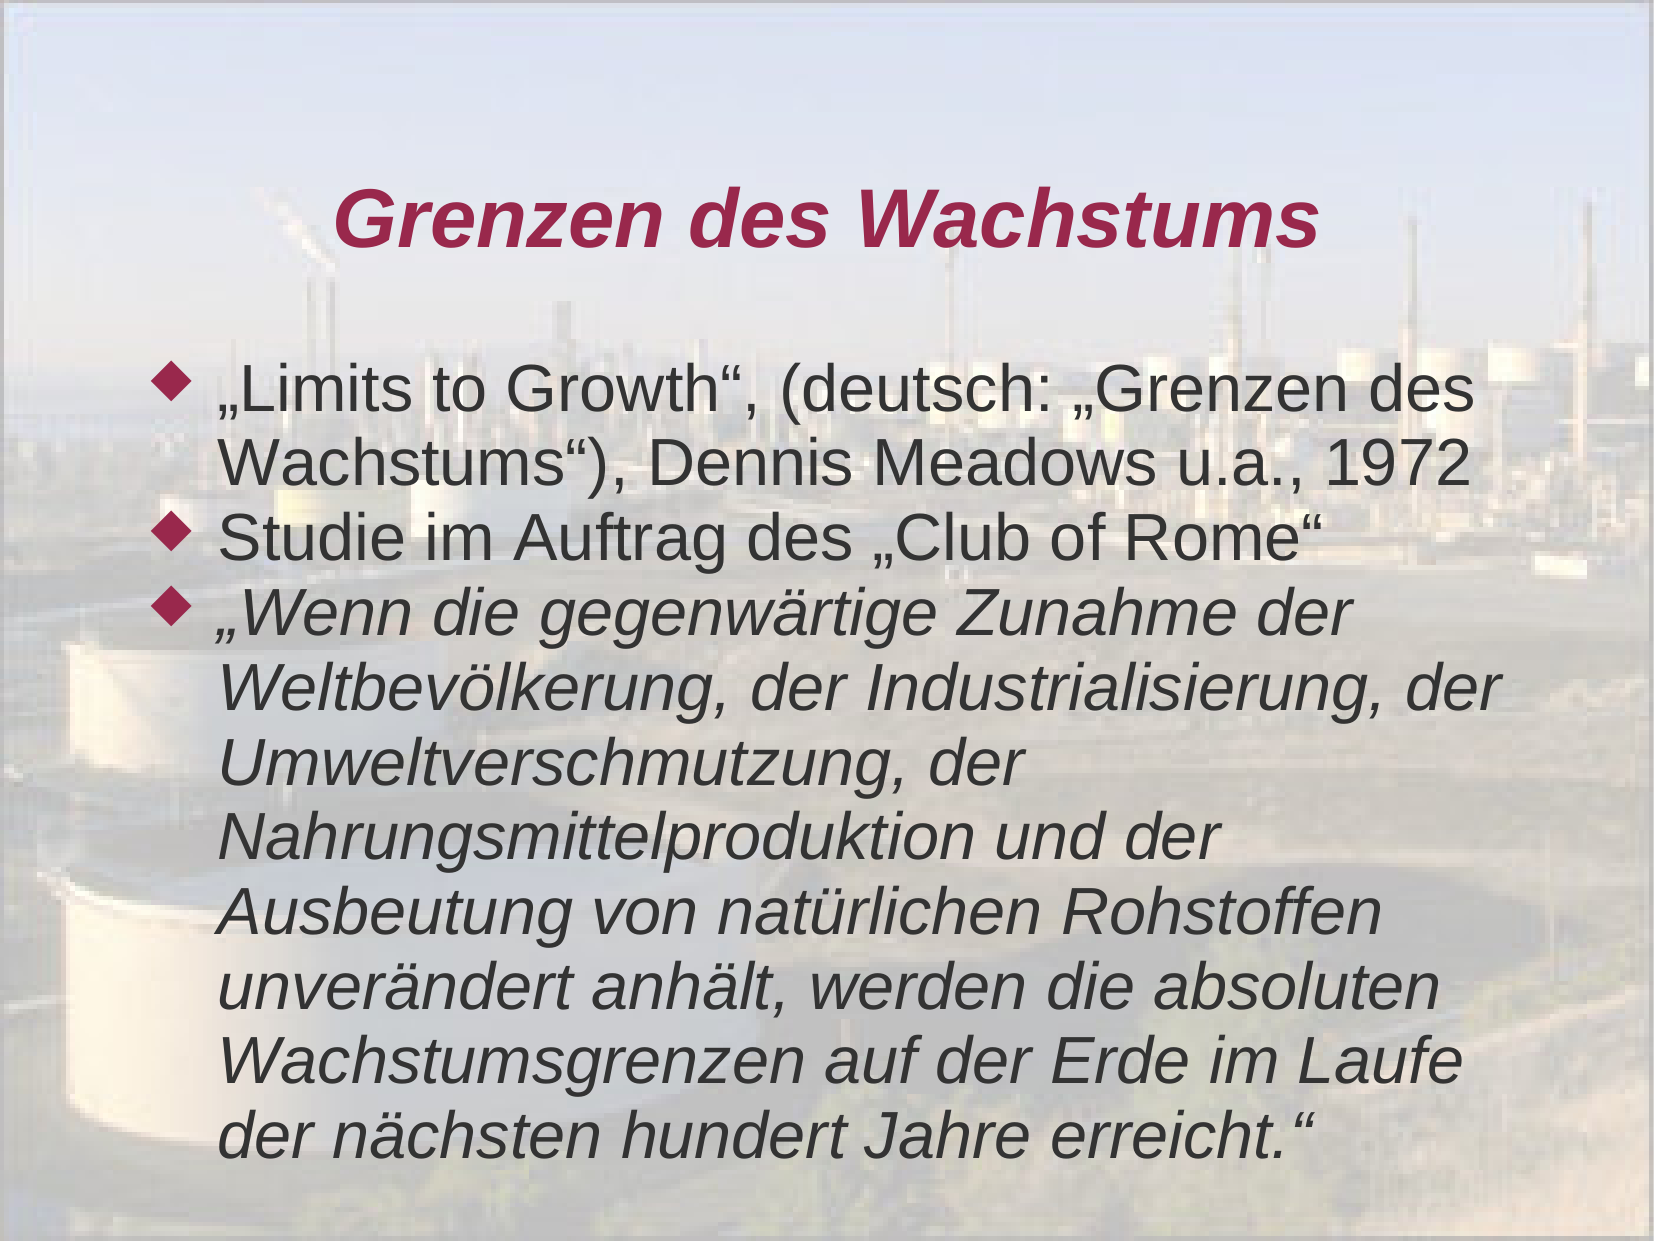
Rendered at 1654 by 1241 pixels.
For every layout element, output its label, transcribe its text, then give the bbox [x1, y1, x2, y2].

title Grenzen des Wachstums [121, 114, 1534, 322]
picture [0, 0, 1654, 1241]
list „Limits to Growth“, (deutsch: „Grenzen des Wachstums“), Dennis Meadows u.a., 1972 Studie im Auftrag des „Club of Rome“ „Wenn die gegenwärtige Zunahme der Weltbevölkerung, der Industrialisierung, der Umweltverschmutzung, der Nahrungsmittelproduktion und der Ausbeutung von natürlichen Rohstoffen unverändert anhält, werden die absoluten Wachstumsgrenzen auf der Erde im Laufe der nächsten hundert Jahre erreicht.“ [134, 350, 1516, 1174]
